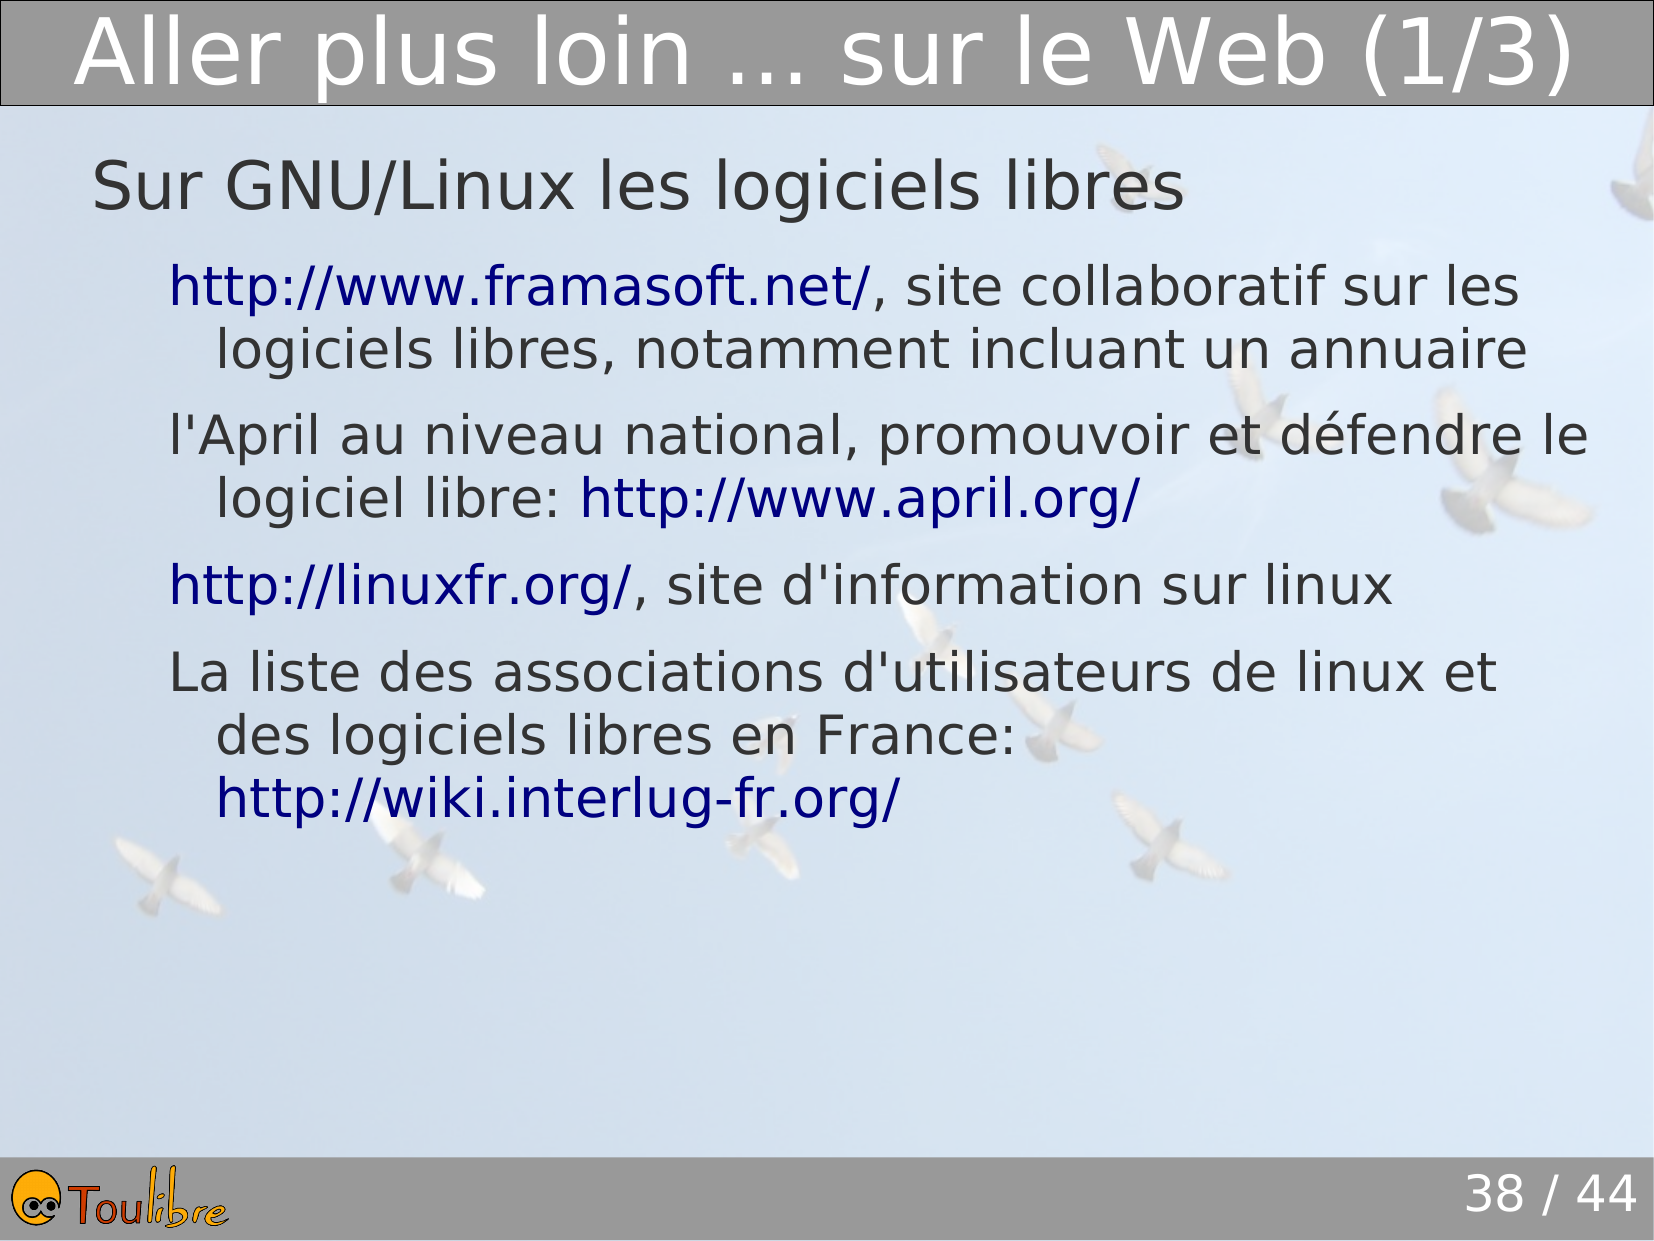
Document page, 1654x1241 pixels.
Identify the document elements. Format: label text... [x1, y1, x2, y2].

list Sur GNU/Linux les logiciels libres http://www.framasoft.net/, site collaboratif sur les logiciels libres, notamment incluant un annuaire l'April au niveau national, promouvoir et défendre le logiciel libre: http://www.april.org/ http://linuxfr.org/, site d'information sur linux La liste des associations d'utilisateurs de linux et des logiciels libres en France: http://wiki.interlug-fr.org/ [73, 147, 1595, 1109]
title Aller plus loin ... sur le Web (1/3) [0, 0, 1654, 107]
picture [11, 1165, 229, 1228]
